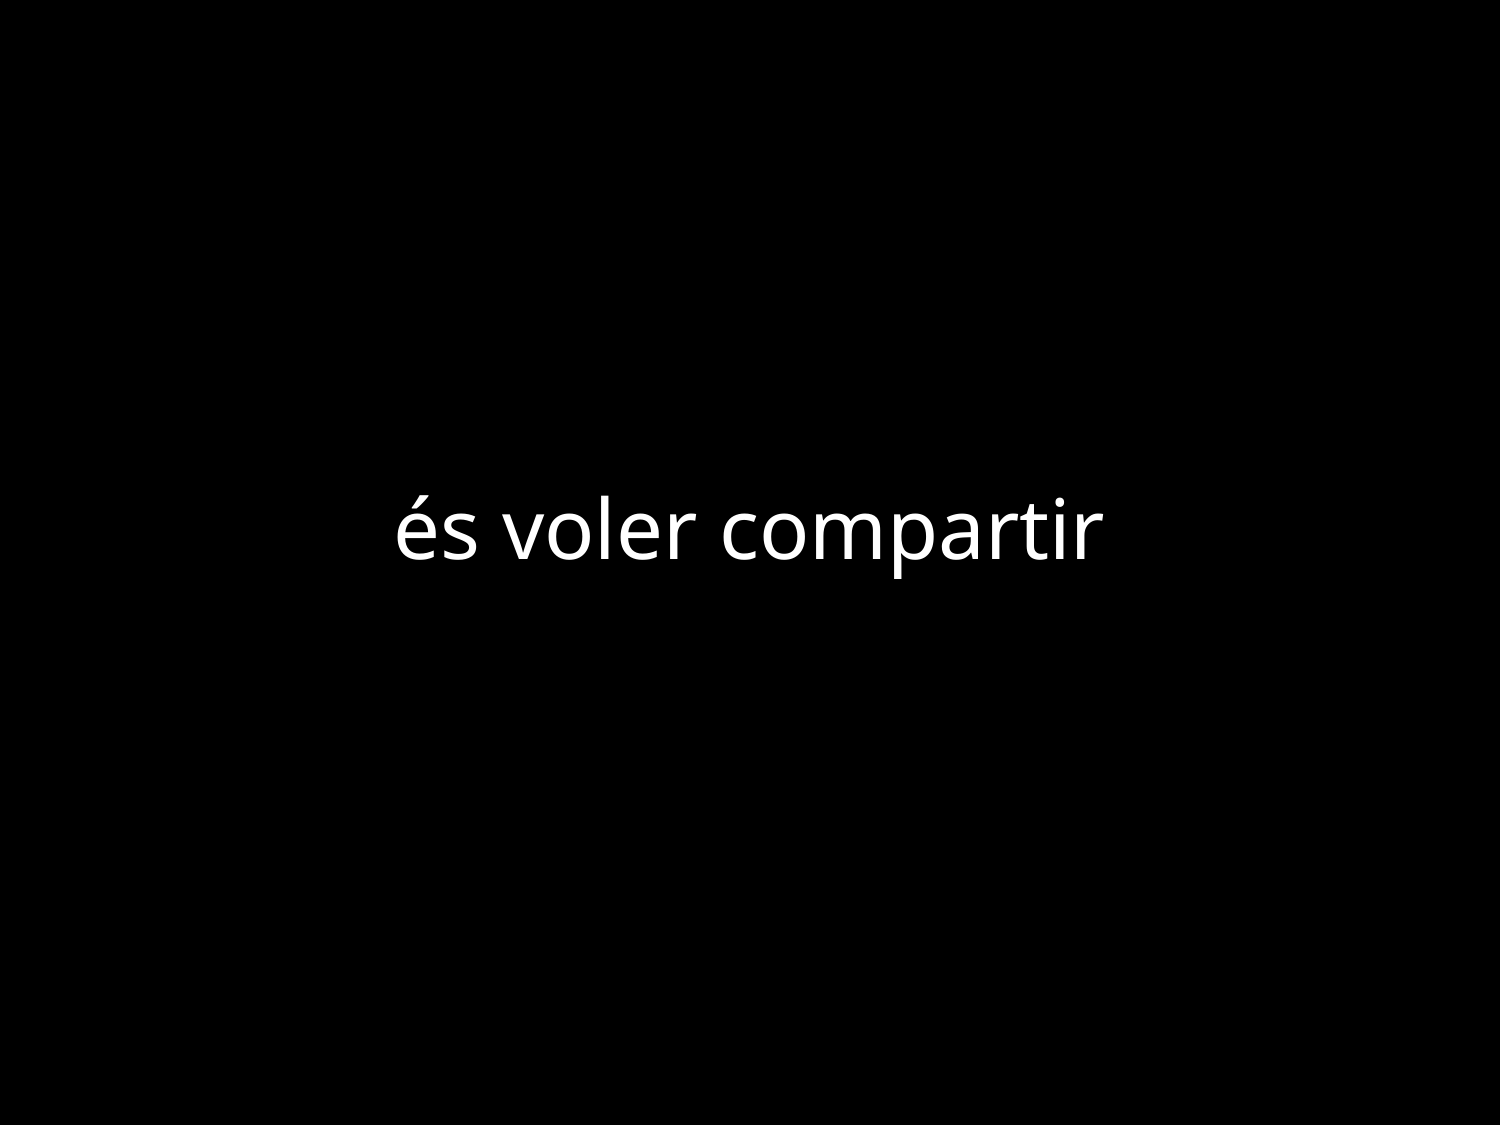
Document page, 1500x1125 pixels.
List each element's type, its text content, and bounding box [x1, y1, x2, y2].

title és voler compartir [112, 349, 1388, 591]
